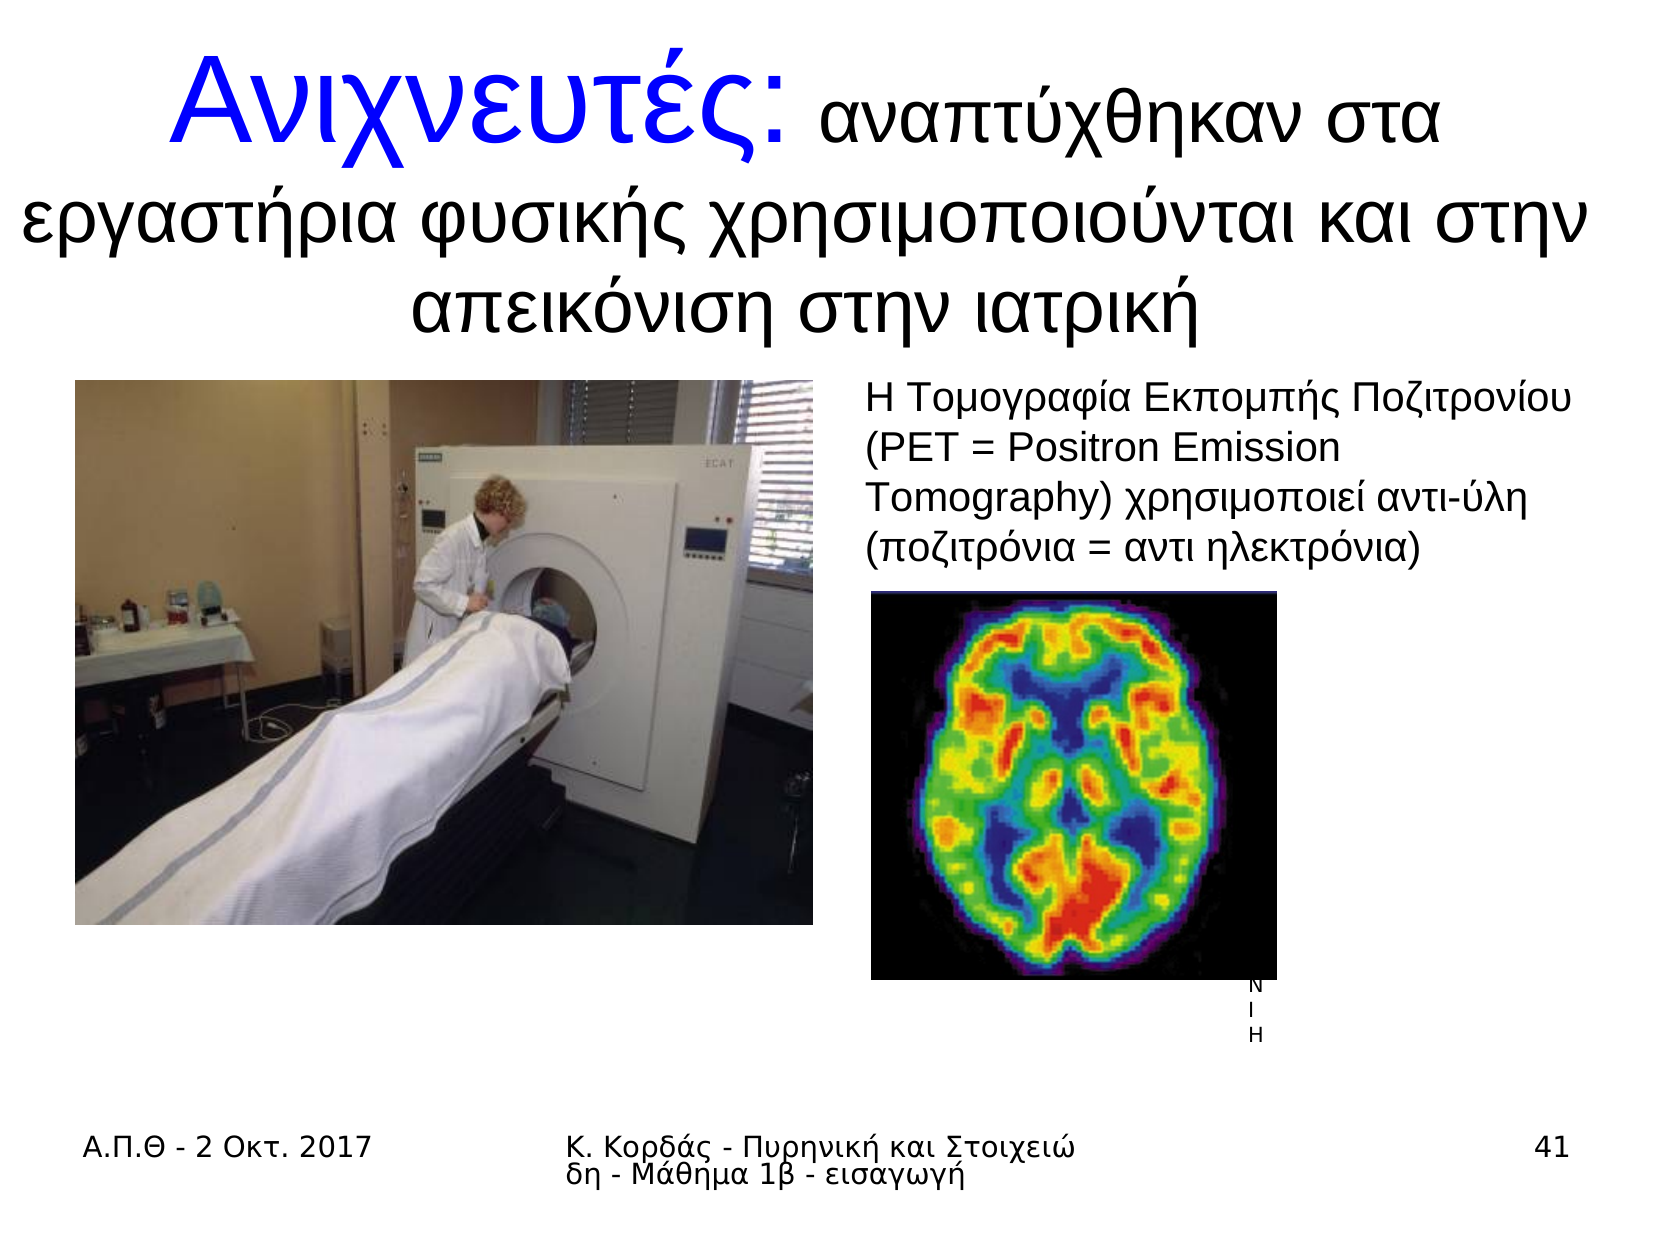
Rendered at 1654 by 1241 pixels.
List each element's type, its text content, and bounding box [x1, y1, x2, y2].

text_box Η Τομογραφία Εκπομπής Ποζιτρονίου (PET = Positron Emission Tomography) χρησιμοποιεί αντι-ύλη (ποζιτρόνια = αντι ηλεκτρόνια) [849, 362, 1613, 628]
picture [75, 380, 813, 925]
title Ανιχνευτές: αναπτύχθηκαν στα εργαστήρια φυσικής χρησιμοποιούνται και στην απεικόνιση στην ιατρική [0, 9, 1613, 465]
text_box Courtesy NIH [1233, 789, 1284, 1054]
picture [871, 591, 1277, 980]
